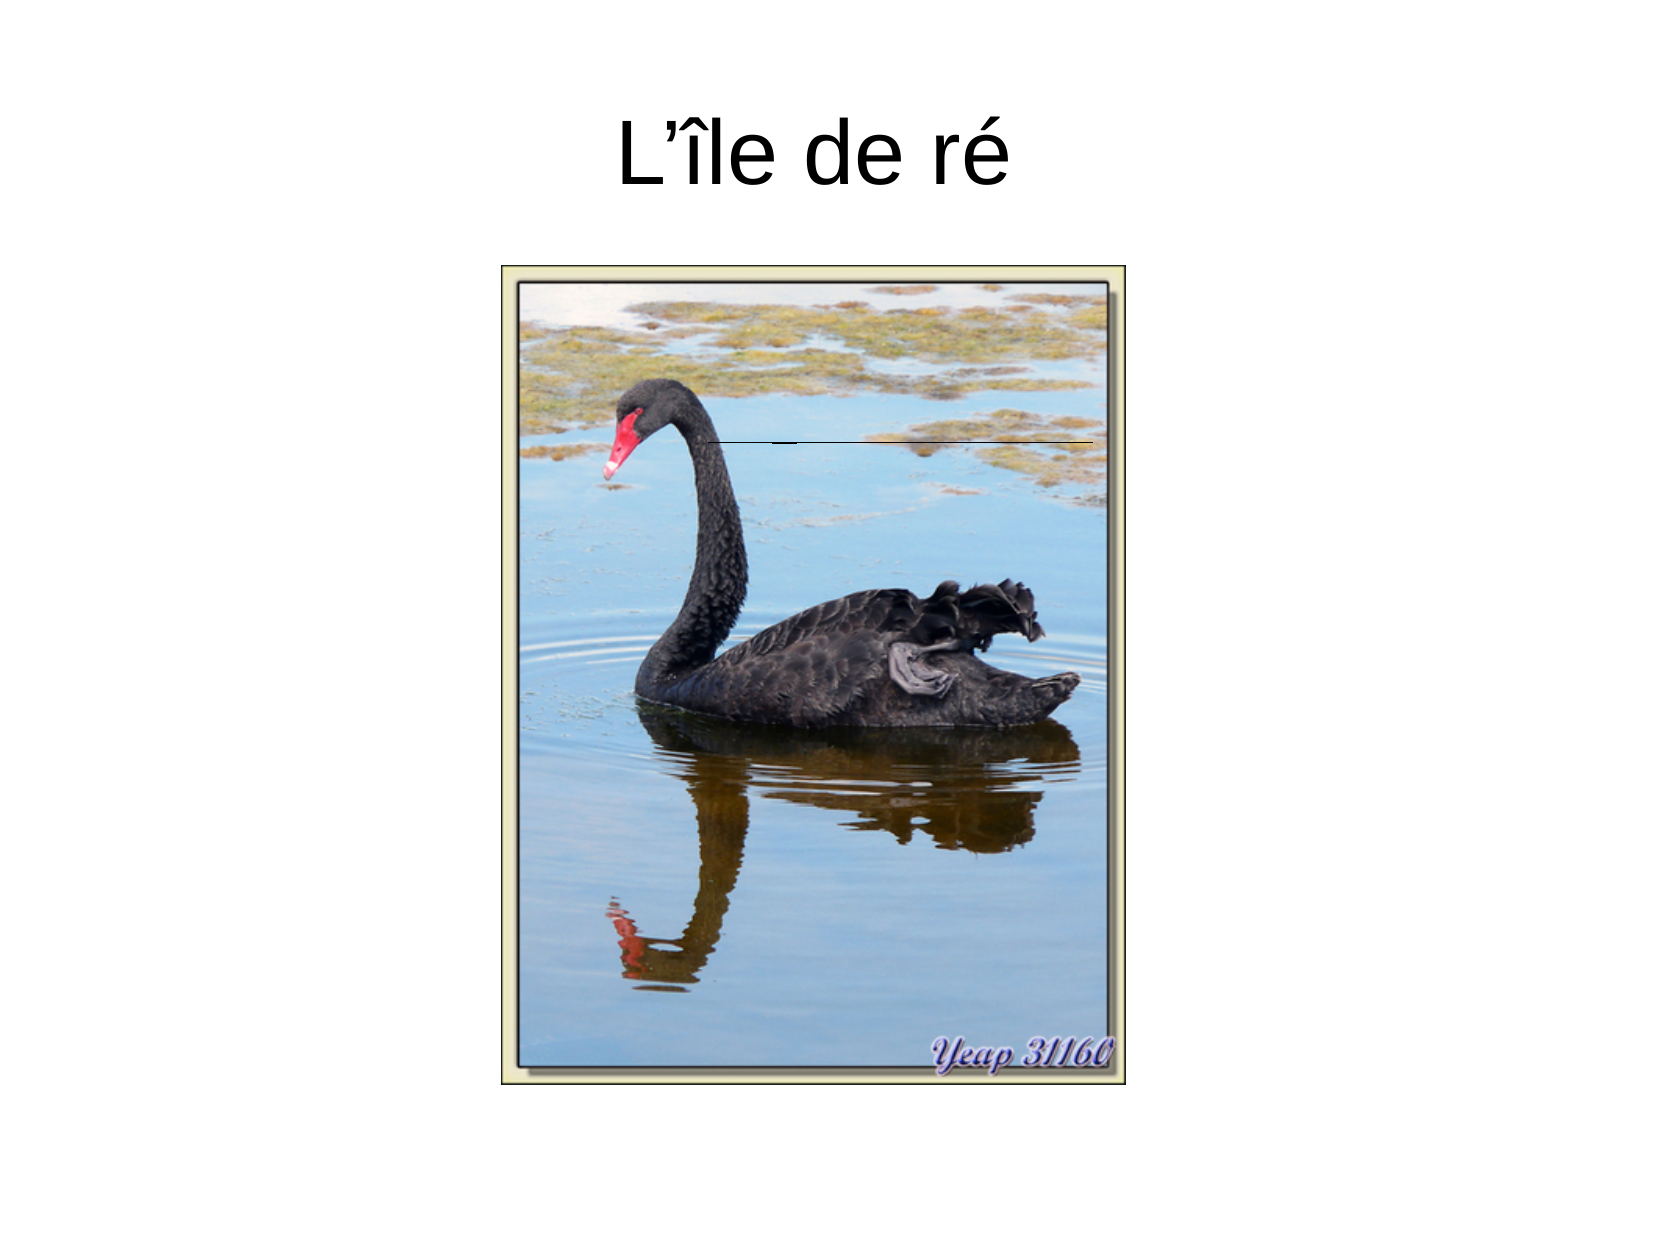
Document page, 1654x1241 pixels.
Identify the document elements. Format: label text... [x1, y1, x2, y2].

title L’île de ré [82, 49, 1571, 257]
picture [501, 265, 1126, 1085]
